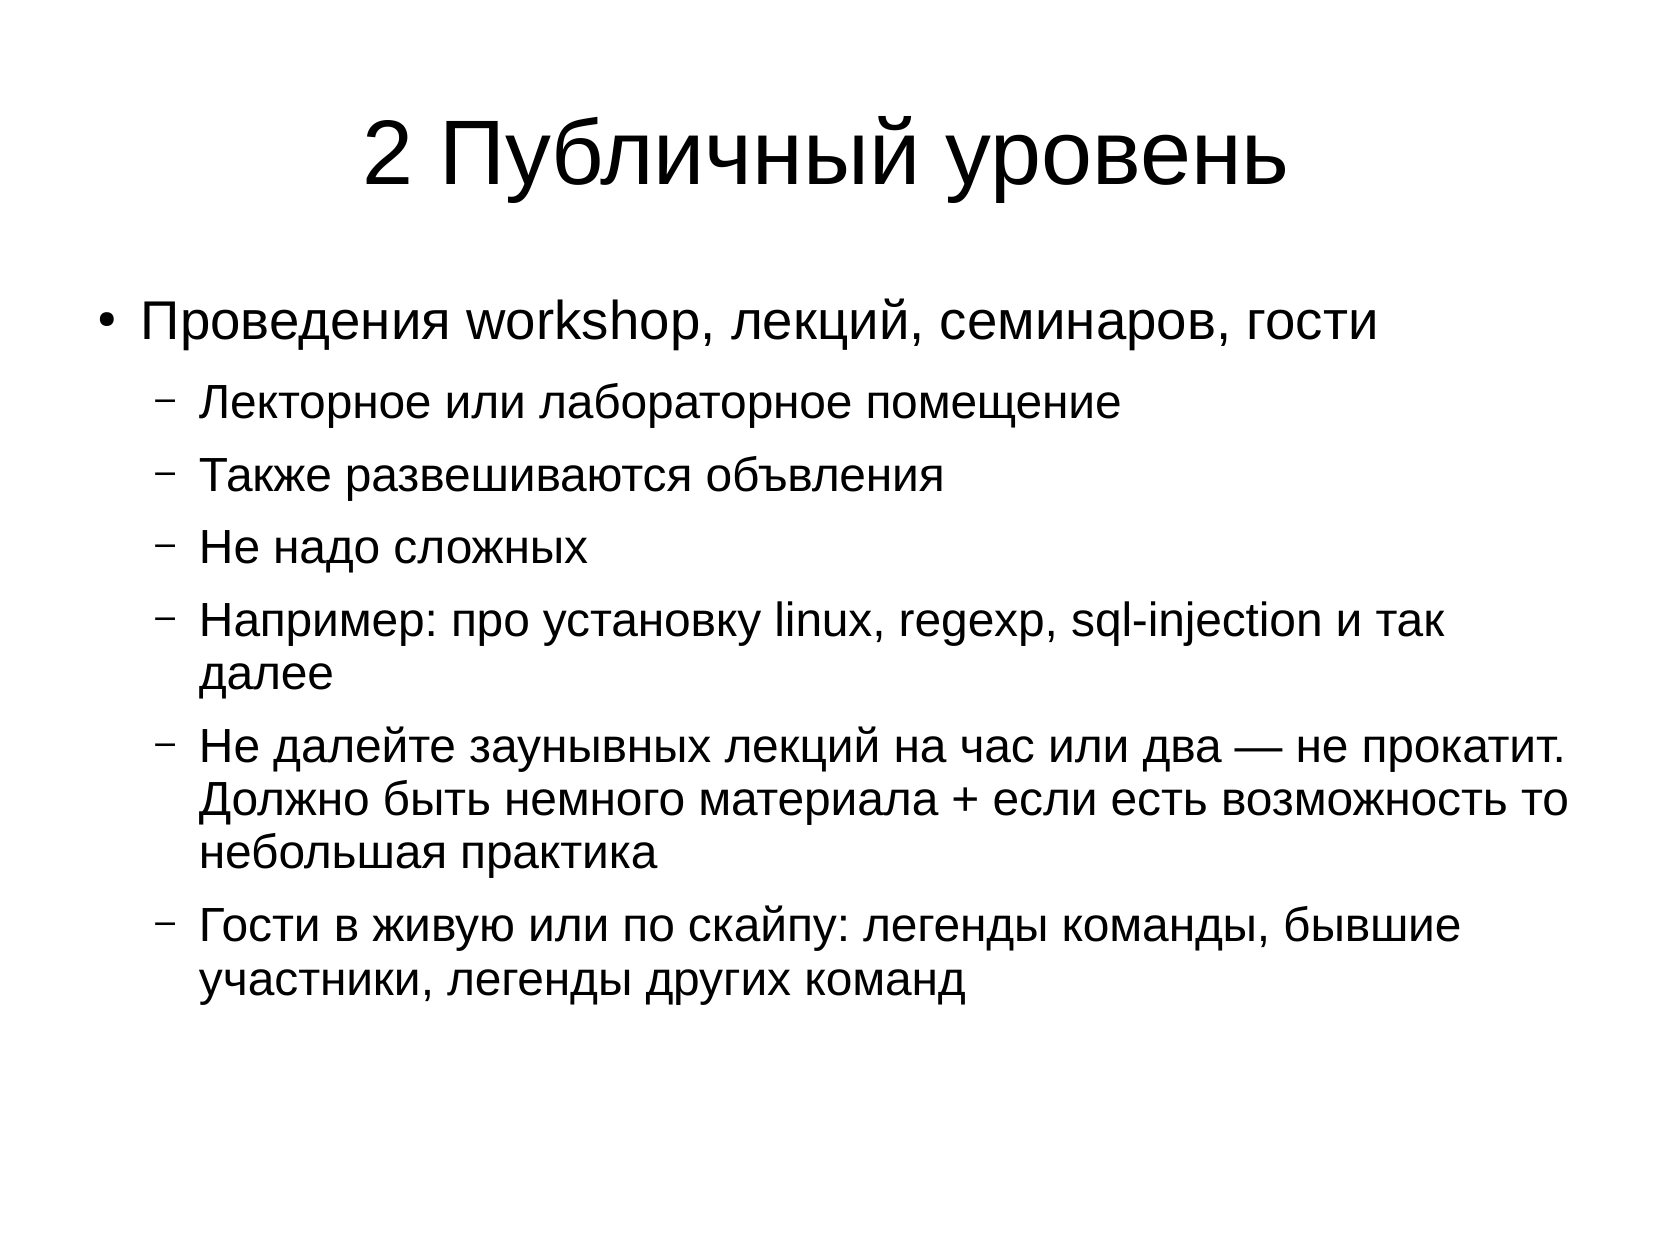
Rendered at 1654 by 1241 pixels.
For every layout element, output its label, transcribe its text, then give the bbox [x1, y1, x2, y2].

list Проведения workshop, лекций, семинаров, гости Лекторное или лабораторное помещение Также развешиваются объвления Не надо сложных Например: про установку linux, regexp, sql-injection и так далее Не далейте заунывных лекций на час или два — не прокатит. Должно быть немного материала + если есть возможность то небольшая практика Гости в живую или по скайпу: легенды команды, бывшие участники, легенды других команд [82, 290, 1571, 1010]
title 2 Публичный уровень [82, 49, 1571, 257]
